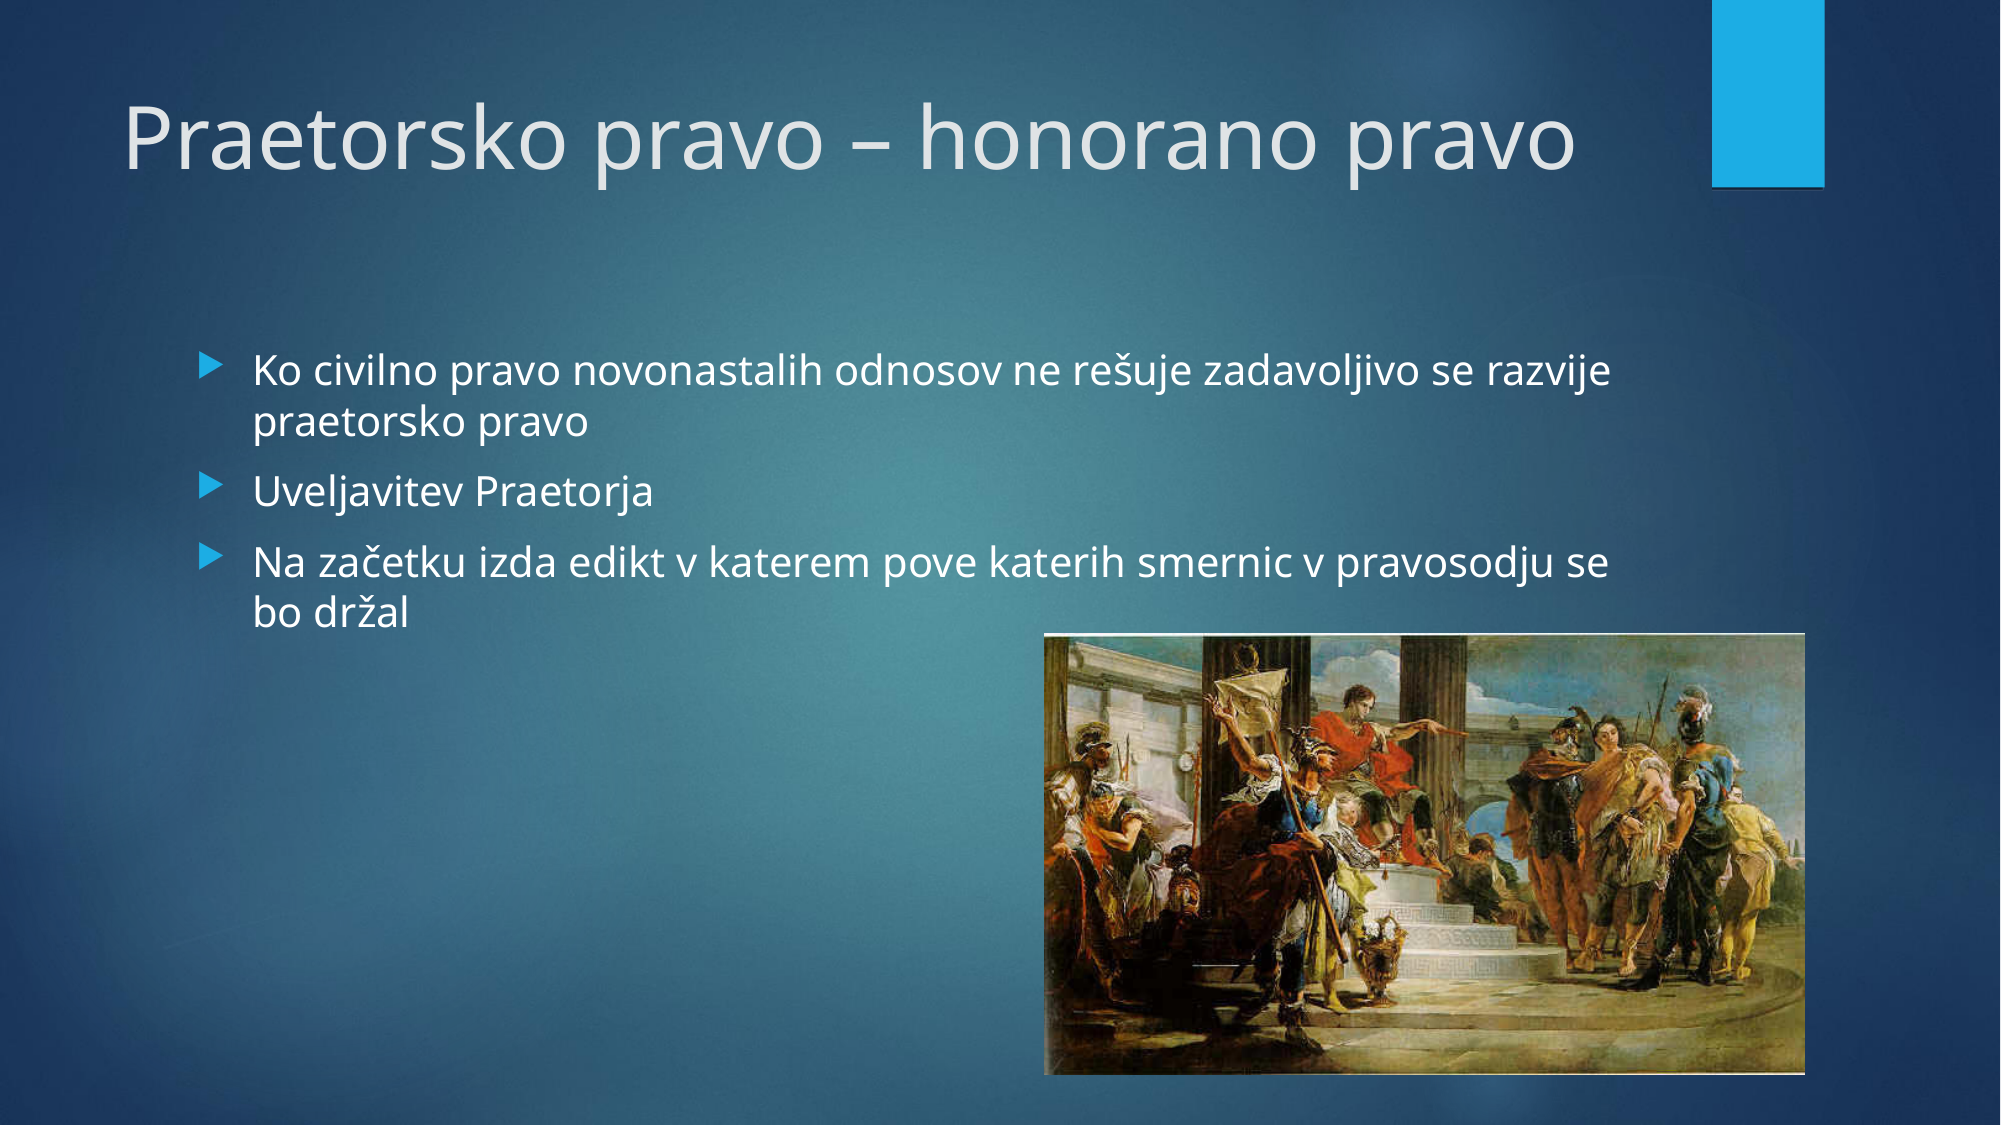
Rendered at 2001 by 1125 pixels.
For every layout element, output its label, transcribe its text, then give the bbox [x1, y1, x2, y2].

title Praetorsko pravo – honorano pravo [106, 74, 1649, 304]
picture [0, 0, 2001, 1125]
list Ko civilno pravo novonastalih odnosov ne rešuje zadavoljivo se razvije praetorsko pravo Uveljavitev Praetorja Na začetku izda edikt v katerem pove katerih smernic v pravosodju se bo držal [181, 336, 1649, 1025]
